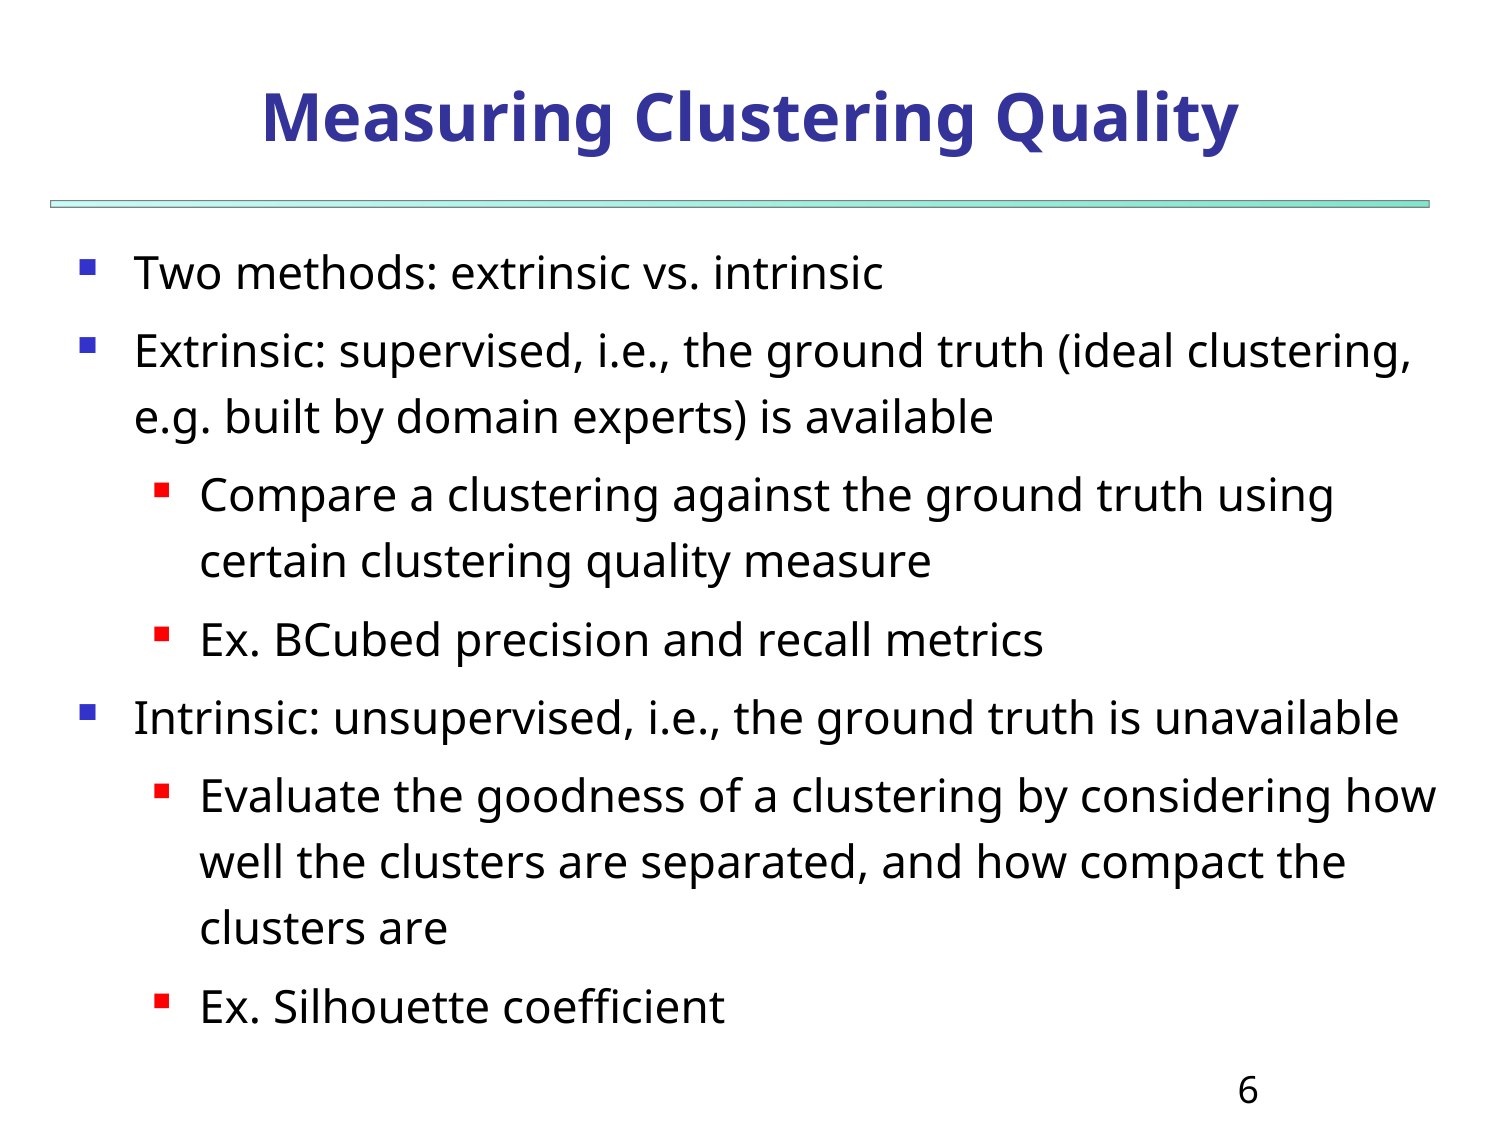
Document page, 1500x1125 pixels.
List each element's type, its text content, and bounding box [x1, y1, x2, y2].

text_box <number> [1187, 1062, 1500, 1125]
list Two methods: extrinsic vs. intrinsic Extrinsic: supervised, i.e., the ground truth (ideal clustering, e.g. built by domain experts) is available Compare a clustering against the ground truth using certain clustering quality measure Ex. BCubed precision and recall metrics Intrinsic: unsupervised, i.e., the ground truth is unavailable Evaluate the goodness of a clustering by considering how well the clusters are separated, and how compact the clusters are Ex. Silhouette coefficient [62, 224, 1463, 1096]
title Measuring Clustering Quality [0, 62, 1500, 163]
